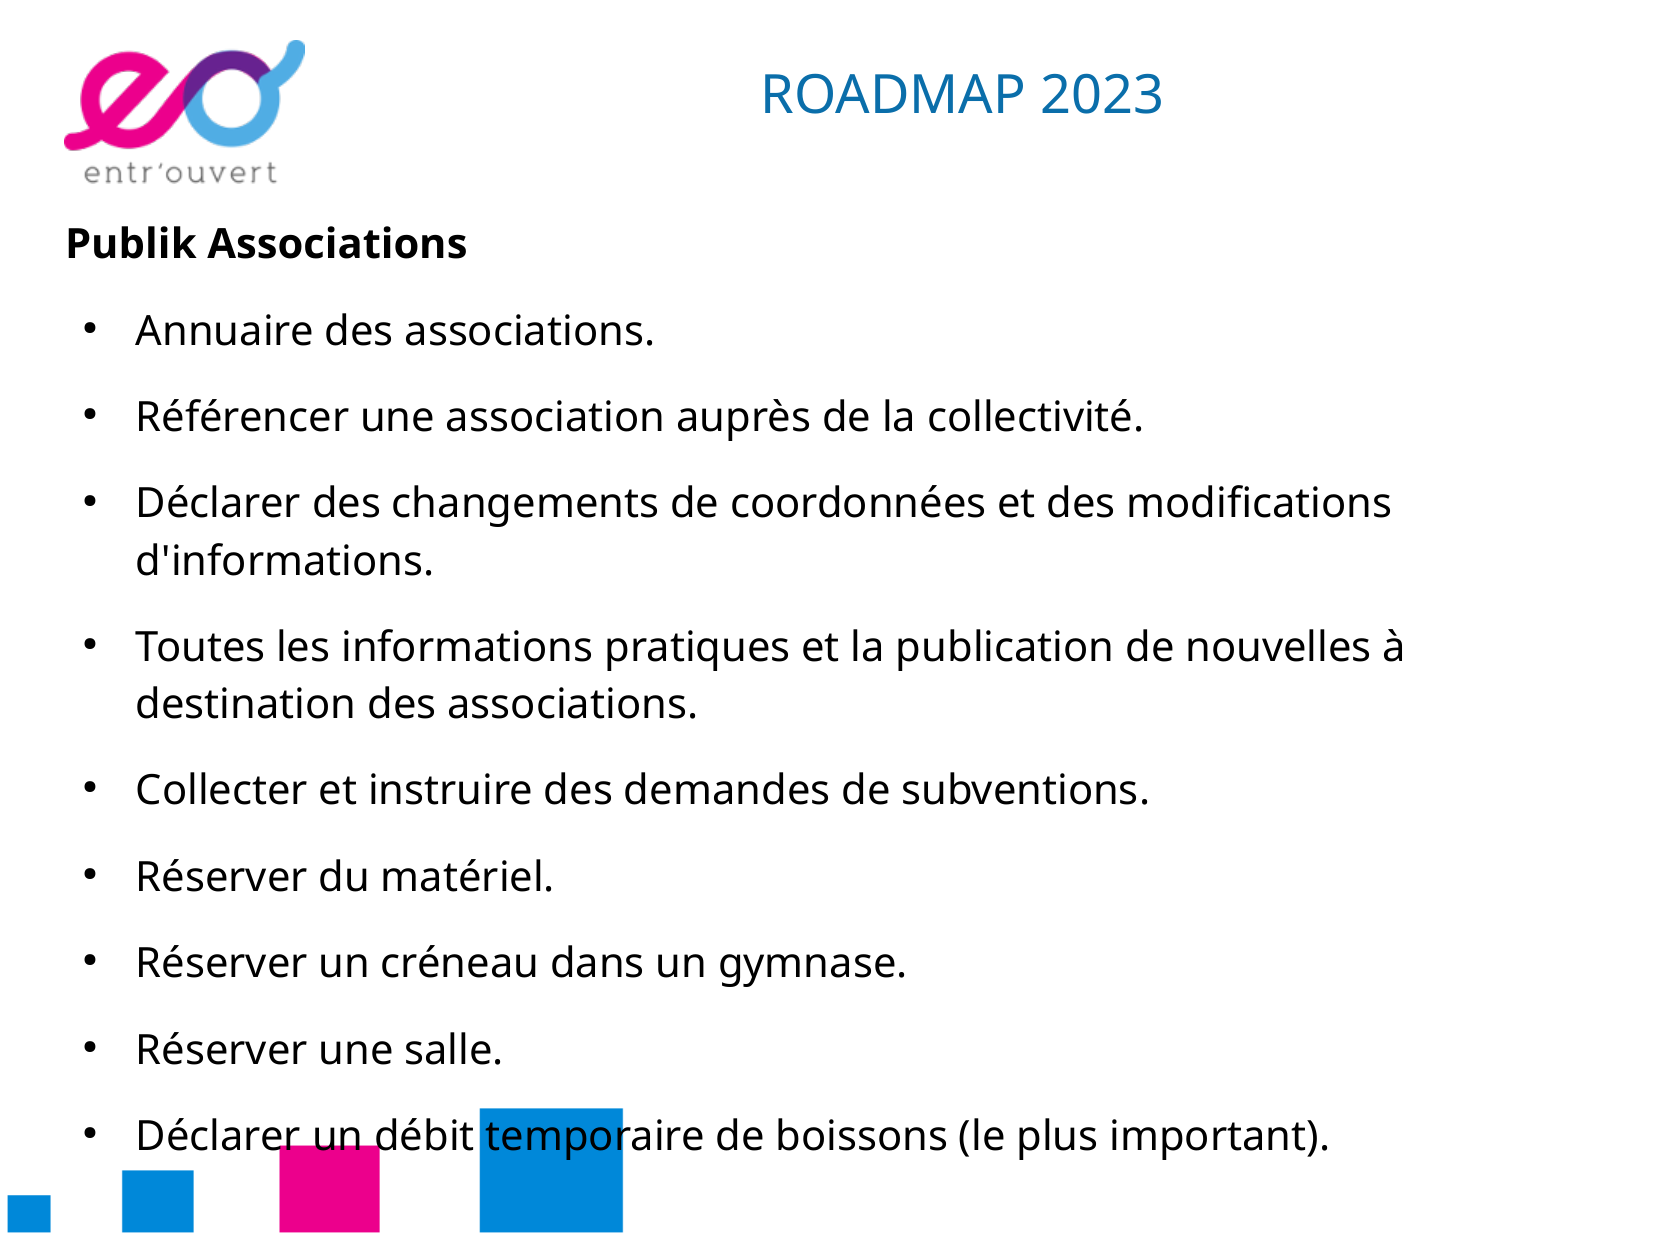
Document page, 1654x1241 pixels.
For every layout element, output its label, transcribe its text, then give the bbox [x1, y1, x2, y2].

title roadmap 2023 [354, 55, 1571, 263]
list Publik Associations Annuaire des associations. Référencer une association auprès de la collectivité. Déclarer des changements de coordonnées et des modifications d'informations. Toutes les informations pratiques et la publication de nouvelles à destination des associations. Collecter et instruire des demandes de subventions. Réserver du matériel. Réserver un créneau dans un gymnase. Réserver une salle. Déclarer un débit temporaire de boissons (le plus important). [65, 213, 1548, 319]
picture [5, 1106, 626, 1235]
picture [64, 40, 305, 184]
